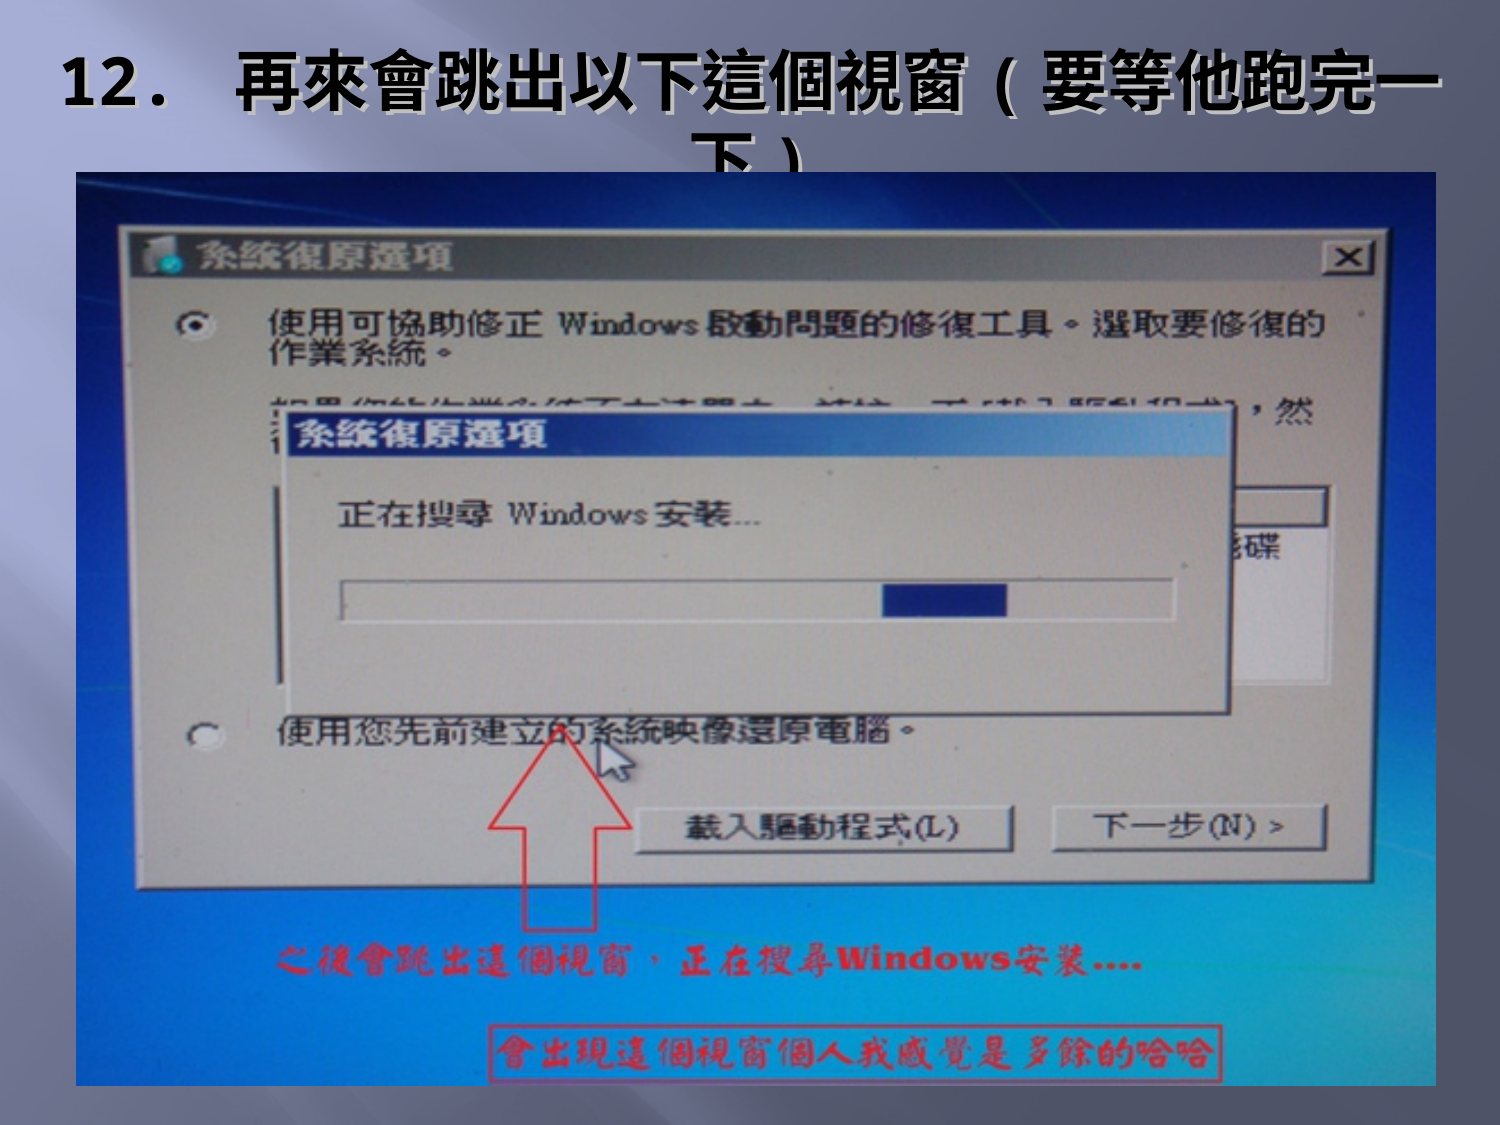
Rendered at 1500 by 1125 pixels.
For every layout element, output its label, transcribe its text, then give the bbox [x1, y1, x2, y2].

title 12. 再來會跳出以下這個視窗(要等他跑完一下) [29, 30, 1471, 173]
picture [76, 172, 1436, 1086]
